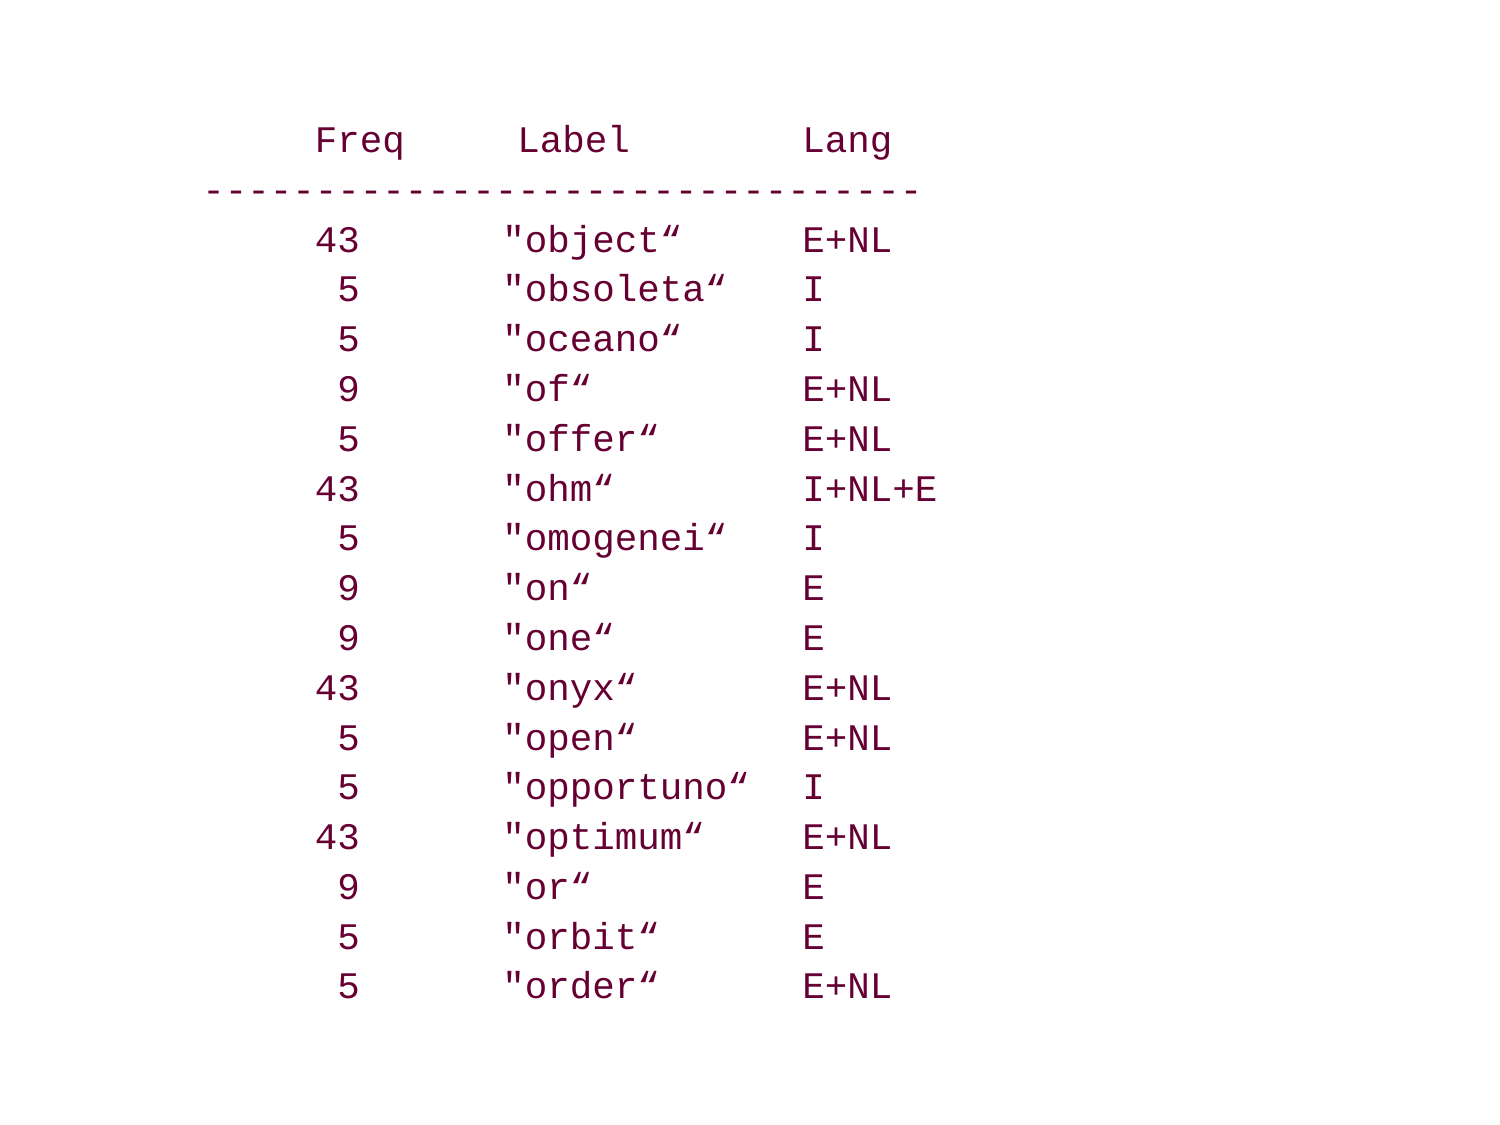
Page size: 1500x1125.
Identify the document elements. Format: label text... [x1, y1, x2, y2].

text_box Freq Label Lang -------------------------------- 43 "object“ E+NL 5 "obsoleta“ I 5 "oceano“ I 9 "of“ E+NL 5 "offer“ E+NL 43 "ohm“ I+NL+E 5 "omogenei“ I 9 "on“ E 9 "one“ E 43 "onyx“ E+NL 5 "open“ E+NL 5 "opportuno“ I 43 "optimum“ E+NL 9 "or“ E 5 "orbit“ E 5 "order“ E+NL [187, 112, 953, 1065]
